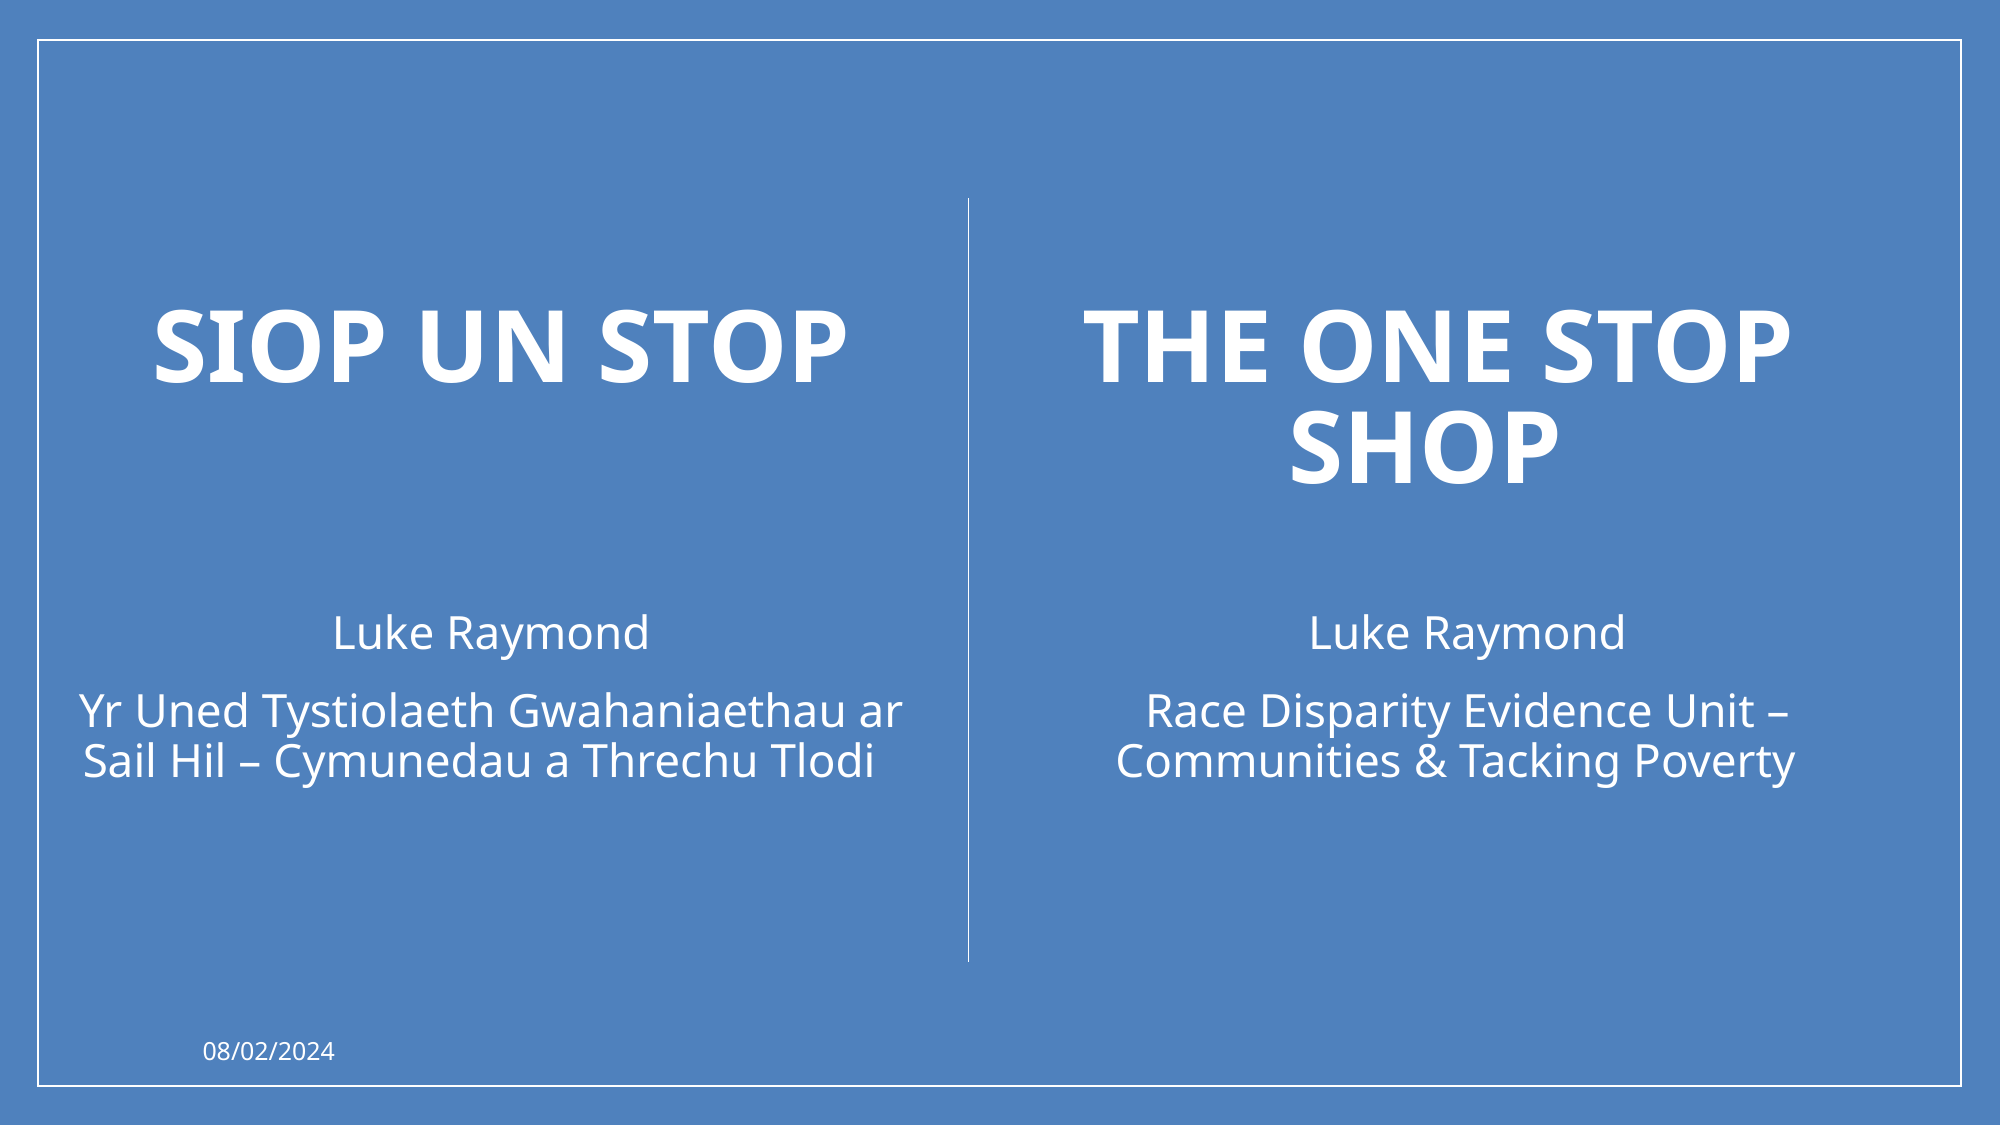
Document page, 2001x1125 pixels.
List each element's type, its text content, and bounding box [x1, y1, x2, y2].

subtitle Luke Raymond Race Disparity Evidence Unit – Communities & Tacking Poverty [1035, 602, 1900, 948]
text_box 08/02/2024 [187, 1020, 570, 1081]
title The One Stop Shop [1006, 274, 1871, 512]
text_box Siop Un Stop [109, 280, 920, 411]
text_box Luke Raymond Yr Uned Tystiolaeth Gwahaniaethau ar Sail Hil – Cymunedau a Threchu Tlodi [51, 602, 932, 841]
